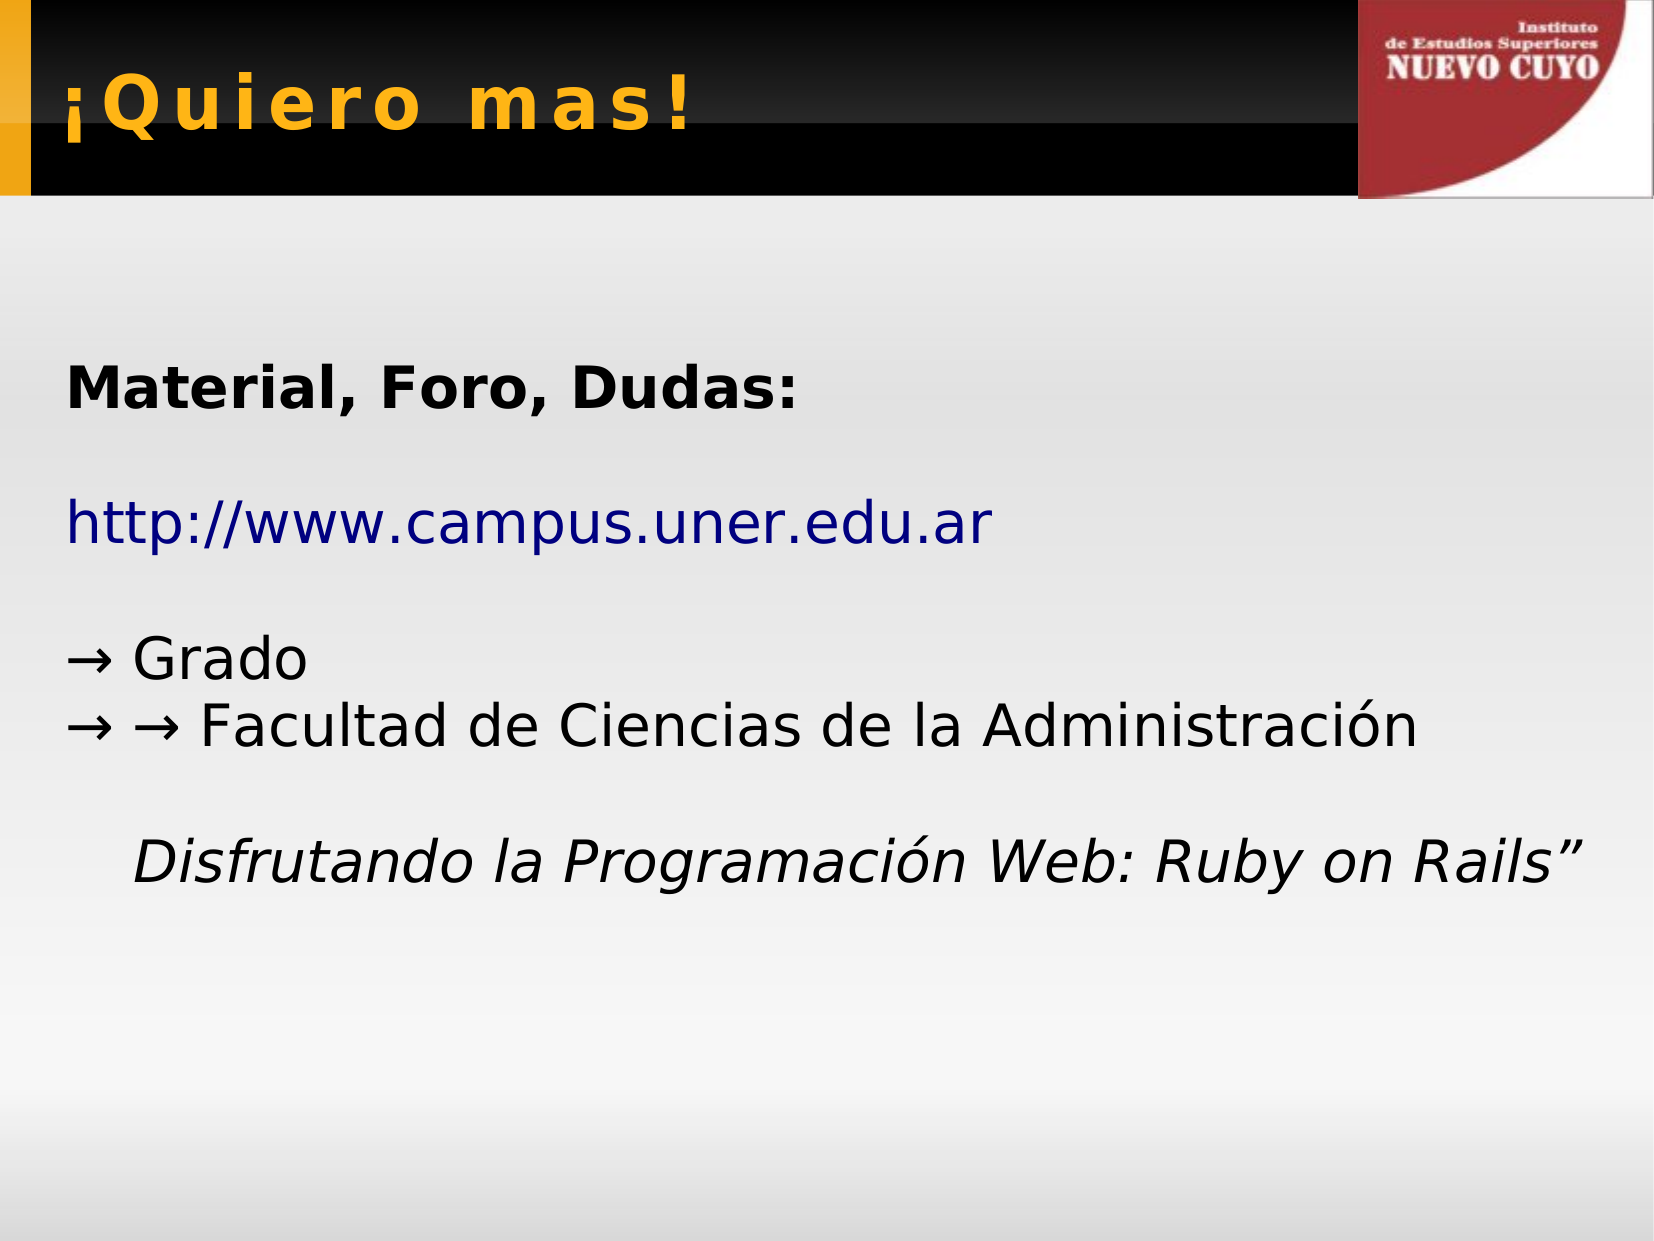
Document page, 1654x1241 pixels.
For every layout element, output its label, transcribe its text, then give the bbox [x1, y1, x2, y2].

subtitle Material, Foro, Dudas: http://www.campus.uner.edu.ar → Grado → → Facultad de Ciencias de la Administración Disfrutando la Programación Web: Ruby on Rails” [29, 238, 1654, 1196]
picture [0, 0, 1654, 1241]
title ¡Quiero mas! [59, 29, 1358, 178]
